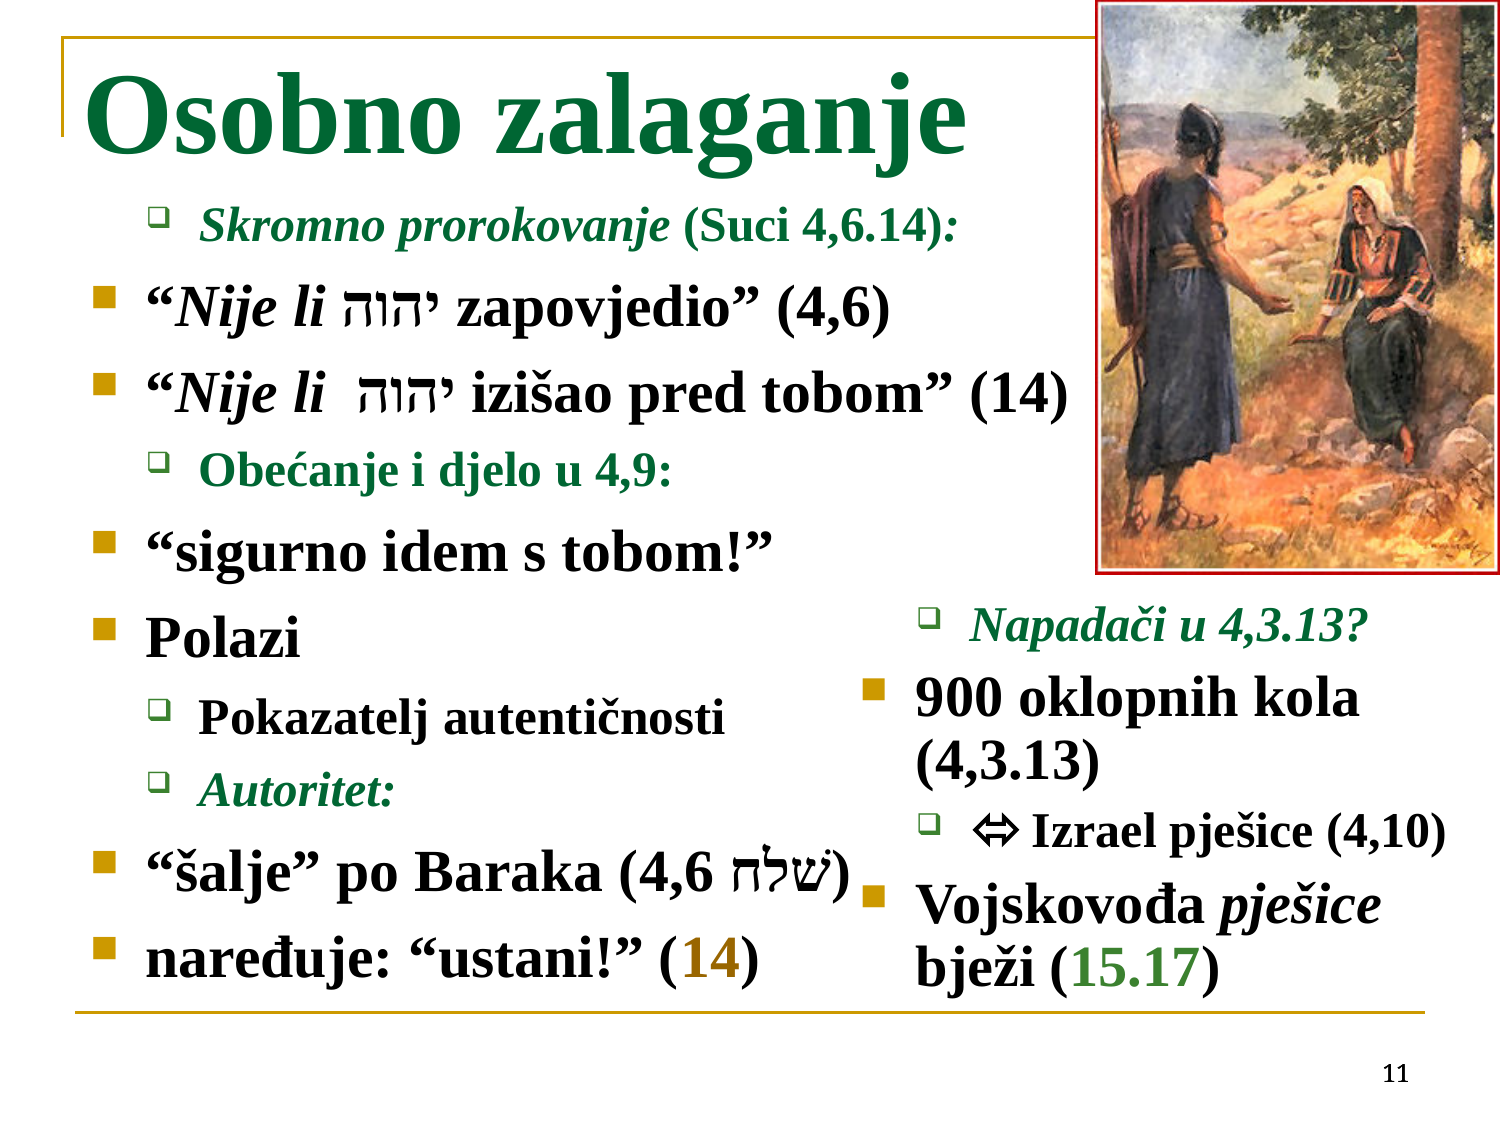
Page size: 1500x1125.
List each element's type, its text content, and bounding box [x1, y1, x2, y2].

picture [1095, 0, 1500, 575]
list Skromno prorokovanje (Suci 4,6.14): “Nije li יהוה zapovjedio” (4,6) “Nije li יהוה izišao pred tobom” (14) Obećanje i djelo u 4,9: “sigurno idem s tobom!” Polazi Pokazatelj autentičnosti Autoritet: “šalje” po Baraka (שׁלח 4,6) naređuje: “ustani!” (14) [75, 184, 1188, 1006]
title Osobno zalaganje [67, 29, 1095, 217]
text_box <number> [1074, 1024, 1426, 1100]
list Napadači u 4,3.13? 900 oklopnih kola (4,3.13)  Izrael pješice (4,10) Vojskovođa pješice bježi (15.17) [844, 590, 1500, 1012]
